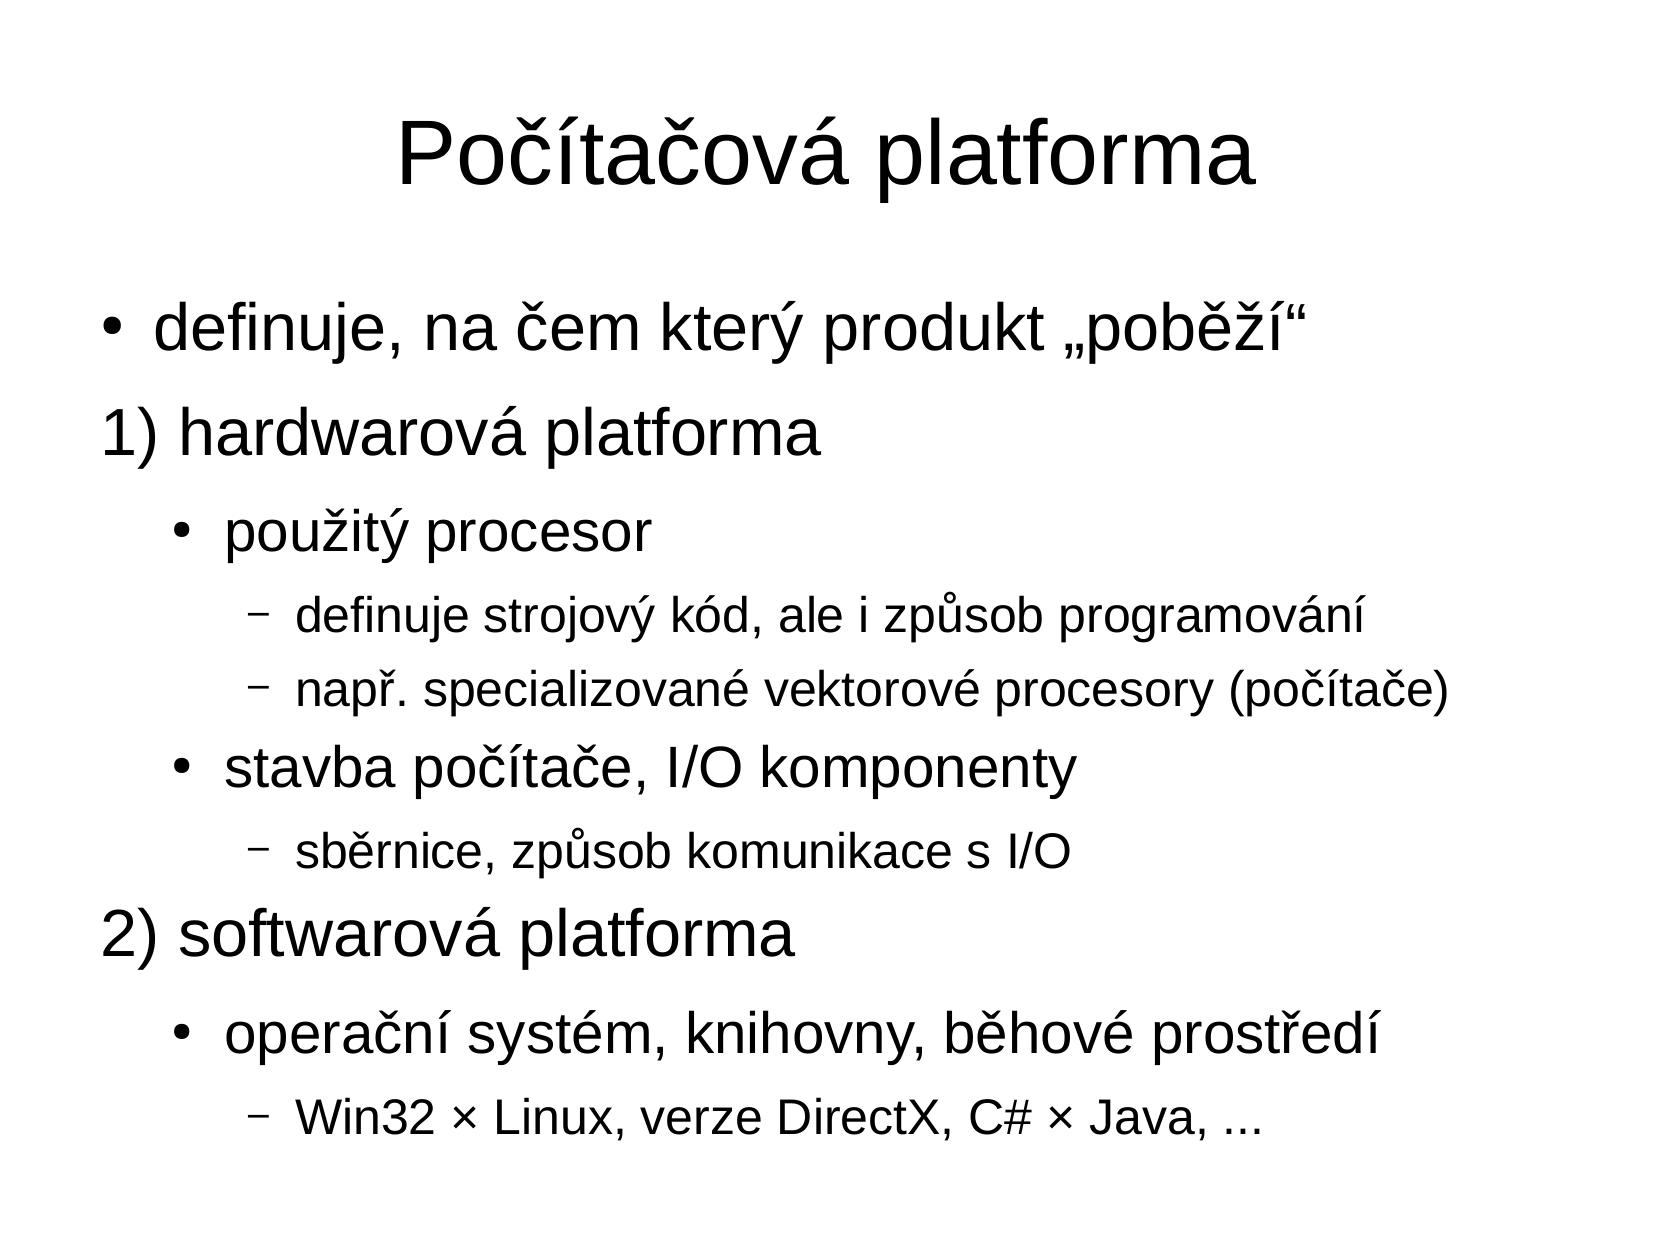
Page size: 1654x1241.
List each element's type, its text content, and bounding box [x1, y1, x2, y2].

list definuje, na čem který produkt „poběží“ hardwarová platforma použitý procesor definuje strojový kód, ale i způsob programování např. specializované vektorové procesory (počítače) stavba počítače, I/O komponenty sběrnice, způsob komunikace s I/O softwarová platforma operační systém, knihovny, běhové prostředí Win32 × Linux, verze DirectX, C# × Java, ... [82, 290, 1571, 1146]
title Počítačová platforma [82, 56, 1571, 250]
